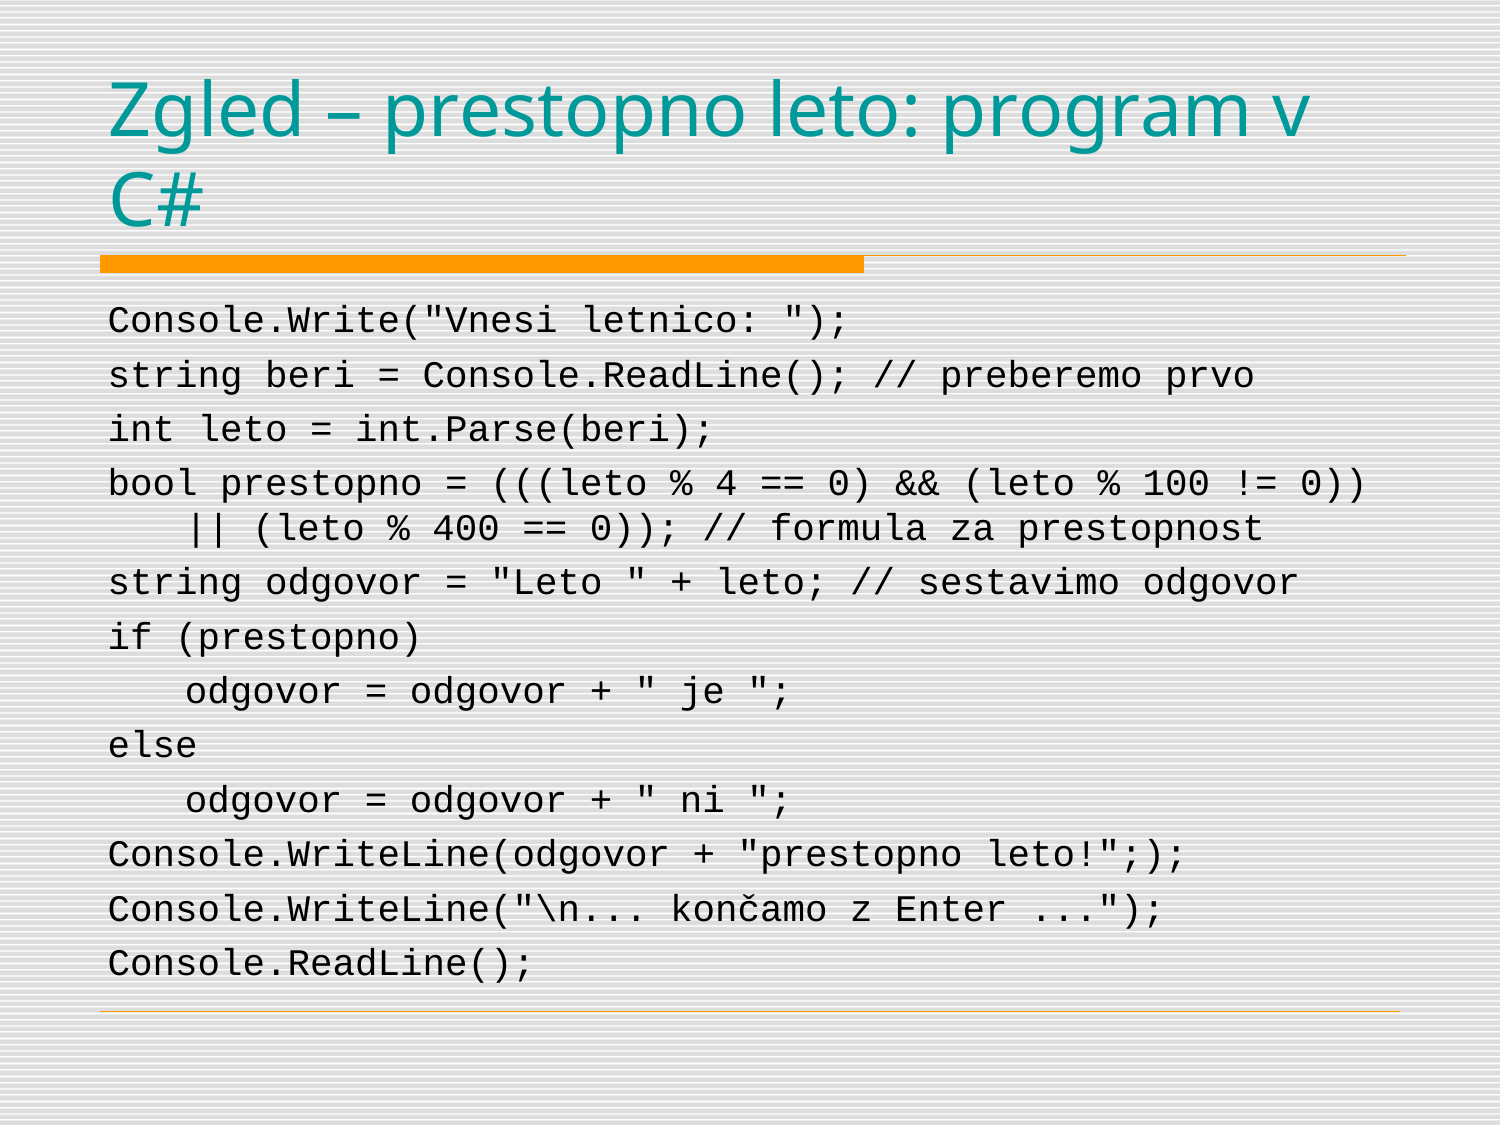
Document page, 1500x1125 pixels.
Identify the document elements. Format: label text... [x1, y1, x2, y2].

list Console.Write("Vnesi letnico: "); string beri = Console.ReadLine(); // preberemo prvo int leto = int.Parse(beri); bool prestopno = (((leto % 4 == 0) && (leto % 100 != 0)) || (leto % 400 == 0)); // formula za prestopnost string odgovor = "Leto " + leto; // sestavimo odgovor if (prestopno) odgovor = odgovor + " je "; else odgovor = odgovor + " ni "; Console.WriteLine(odgovor + "prestopno leto!";); Console.WriteLine("\n... končamo z Enter ..."); Console.ReadLine(); [92, 287, 1406, 991]
title Zgled – prestopno leto: program v C# [94, 49, 1407, 250]
picture [0, 0, 1500, 1125]
